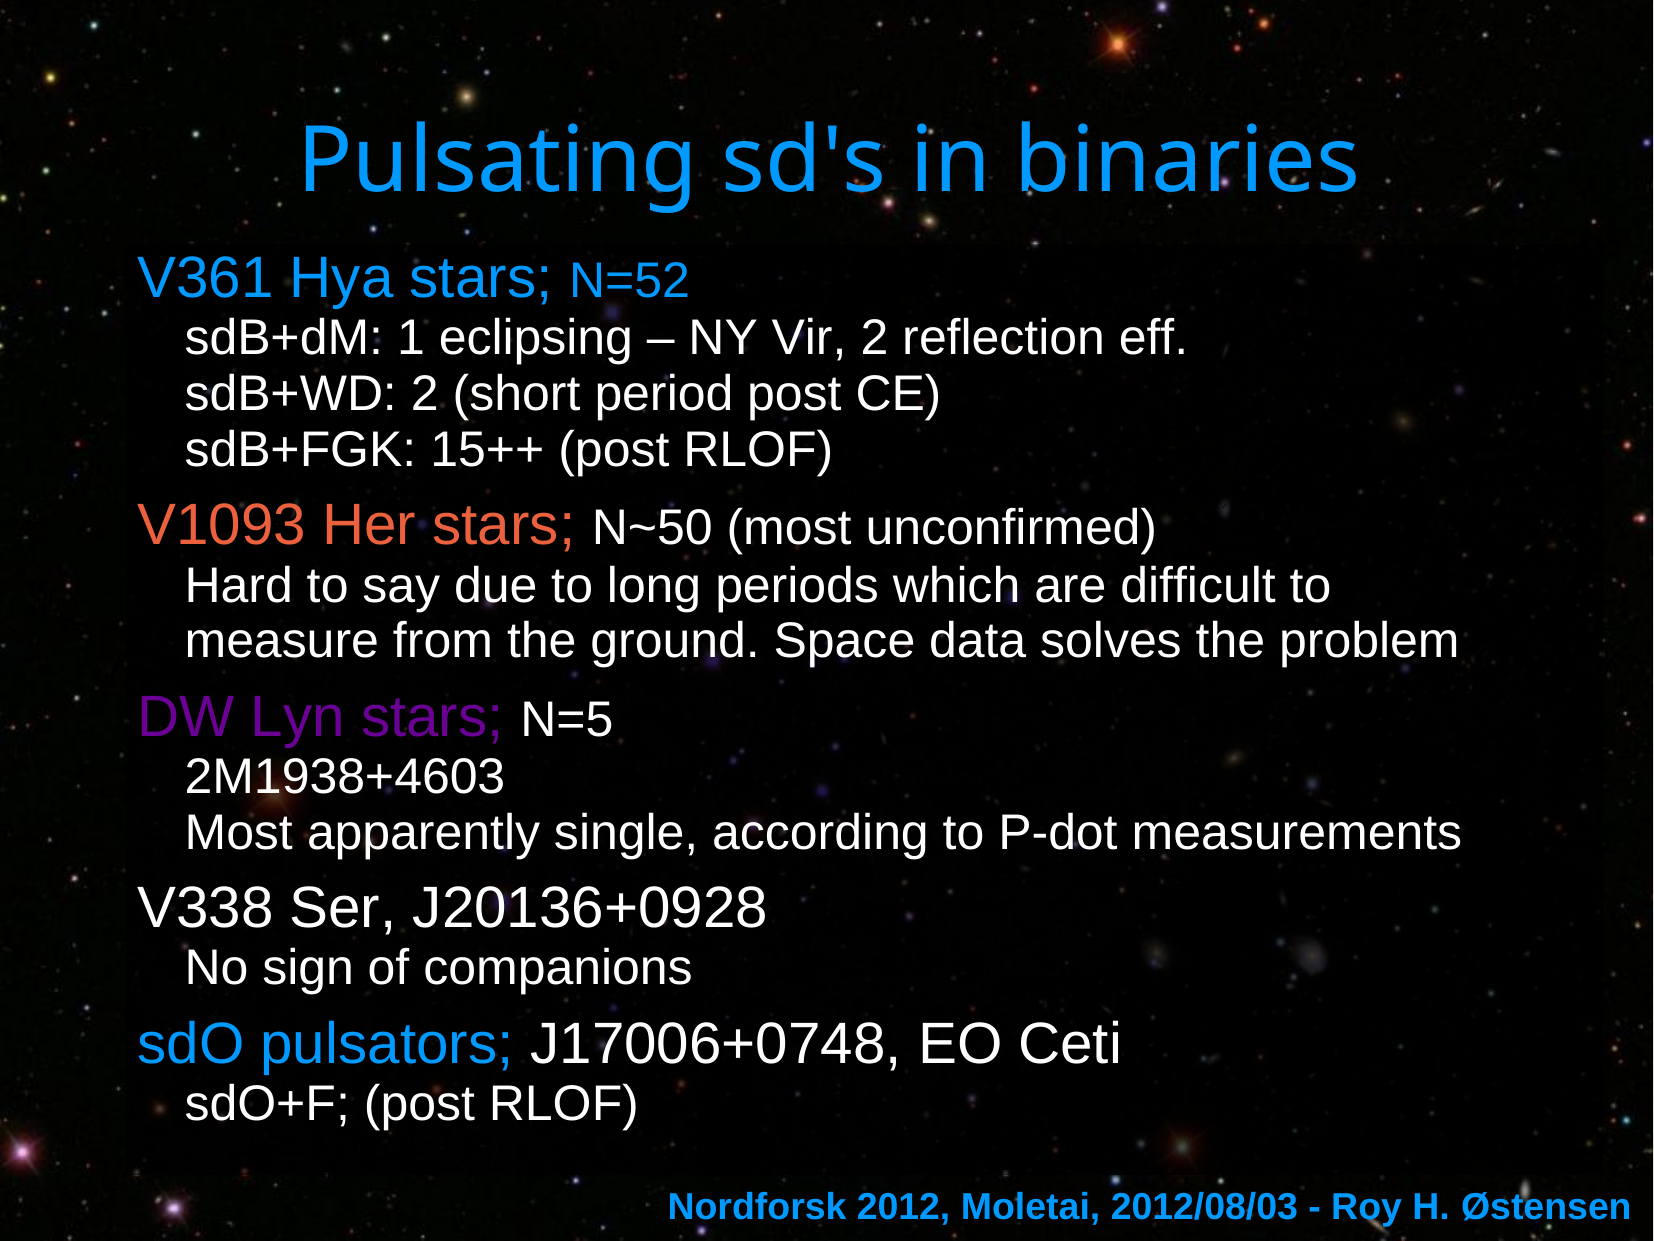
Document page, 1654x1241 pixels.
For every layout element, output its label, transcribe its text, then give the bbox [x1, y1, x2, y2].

title Pulsating sd's in binaries [123, 82, 1536, 231]
picture [0, 0, 1654, 1241]
list V361 Hya stars; N=52 sdB+dM: 1 eclipsing – NY Vir, 2 reflection eff. sdB+WD: 2 (short period post CE) sdB+FGK: 15++ (post RLOF) V1093 Her stars; N~50 (most unconfirmed) Hard to say due to long periods which are difficult to measure from the ground. Space data solves the problem DW Lyn stars; N=5 2M1938+4603 Most apparently single, according to P-dot measurements V338 Ser, J20136+0928 No sign of companions sdO pulsators; J17006+0748, EO Ceti sdO+F; (post RLOF) [125, 244, 1604, 1175]
